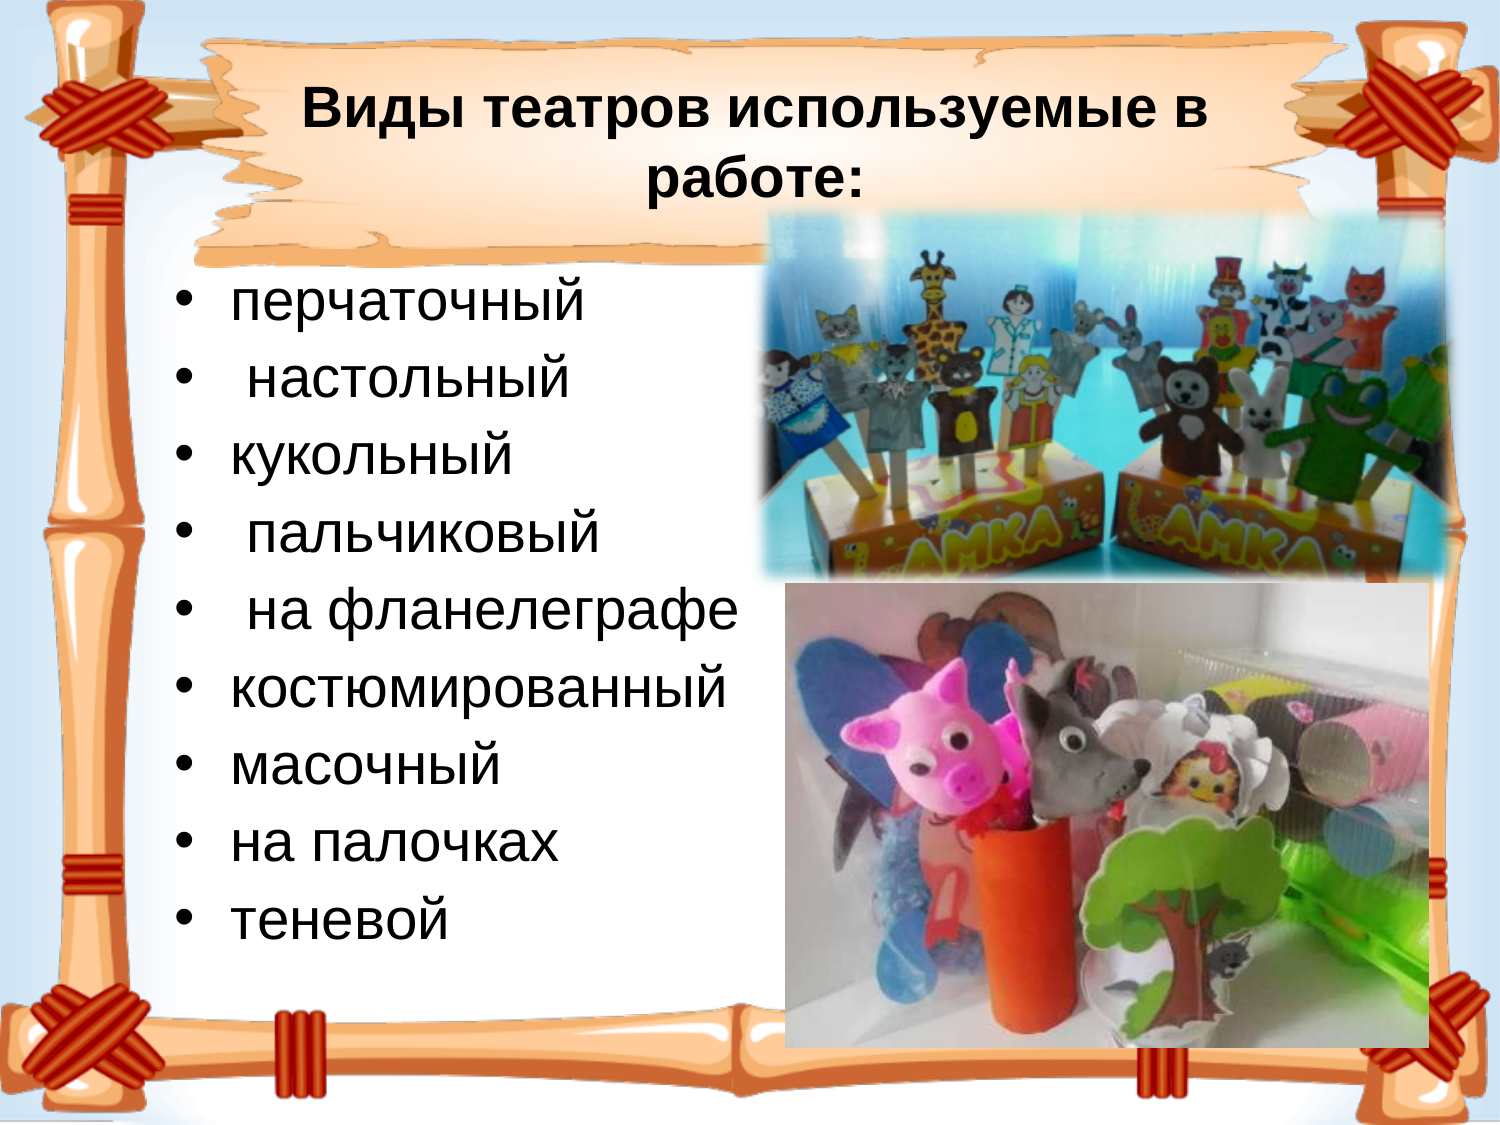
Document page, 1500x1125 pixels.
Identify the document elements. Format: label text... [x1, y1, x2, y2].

picture [0, 0, 1500, 1125]
list перчаточный настольный кукольный пальчиковый на фланелеграфе костюмированный масочный на палочках теневой [159, 262, 785, 1000]
title Виды театров используемые в работе: [206, 45, 1306, 233]
